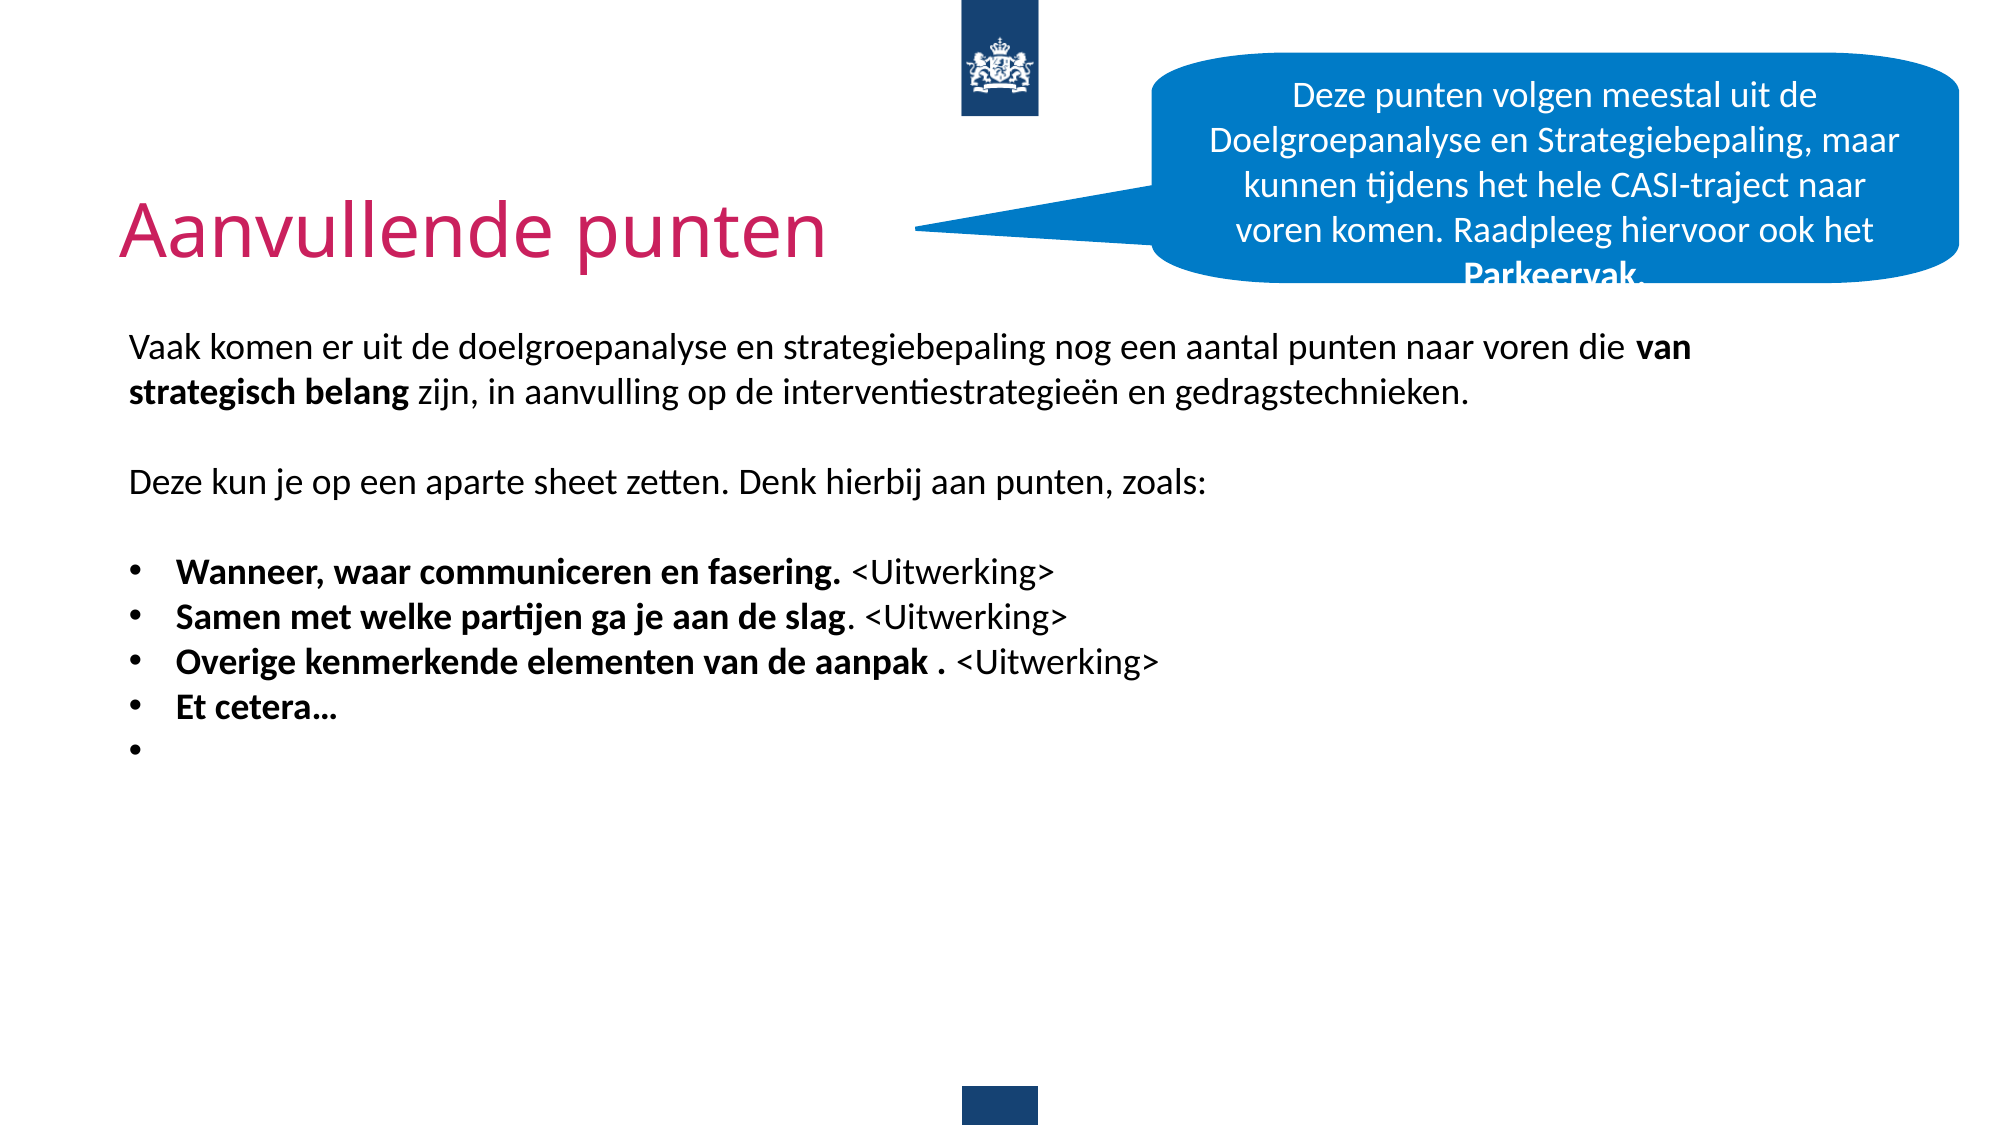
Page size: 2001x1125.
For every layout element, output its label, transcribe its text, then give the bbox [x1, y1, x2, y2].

text_box Aanvullende punten [104, 125, 1256, 281]
text_box Deze punten volgen meestal uit de Doelgroepanalyse en Strategiebepaling, maar kunnen tijdens het hele CASI-traject naar voren komen. Raadpleeg hiervoor ook het Parkeervak. [915, 54, 1958, 282]
text_box Vaak komen er uit de doelgroepanalyse en strategiebepaling nog een aantal punten naar voren die van strategisch belang zijn, in aanvulling op de interventiestrategieën en gedragstechnieken. Deze kun je op een aparte sheet zetten. Denk hierbij aan punten, zoals: Wanneer, waar communiceren en fasering. <Uitwerking> Samen met welke partijen ga je aan de slag. <Uitwerking> Overige kenmerkende elementen van de aanpak . <Uitwerking> Et cetera… [114, 314, 1851, 1023]
